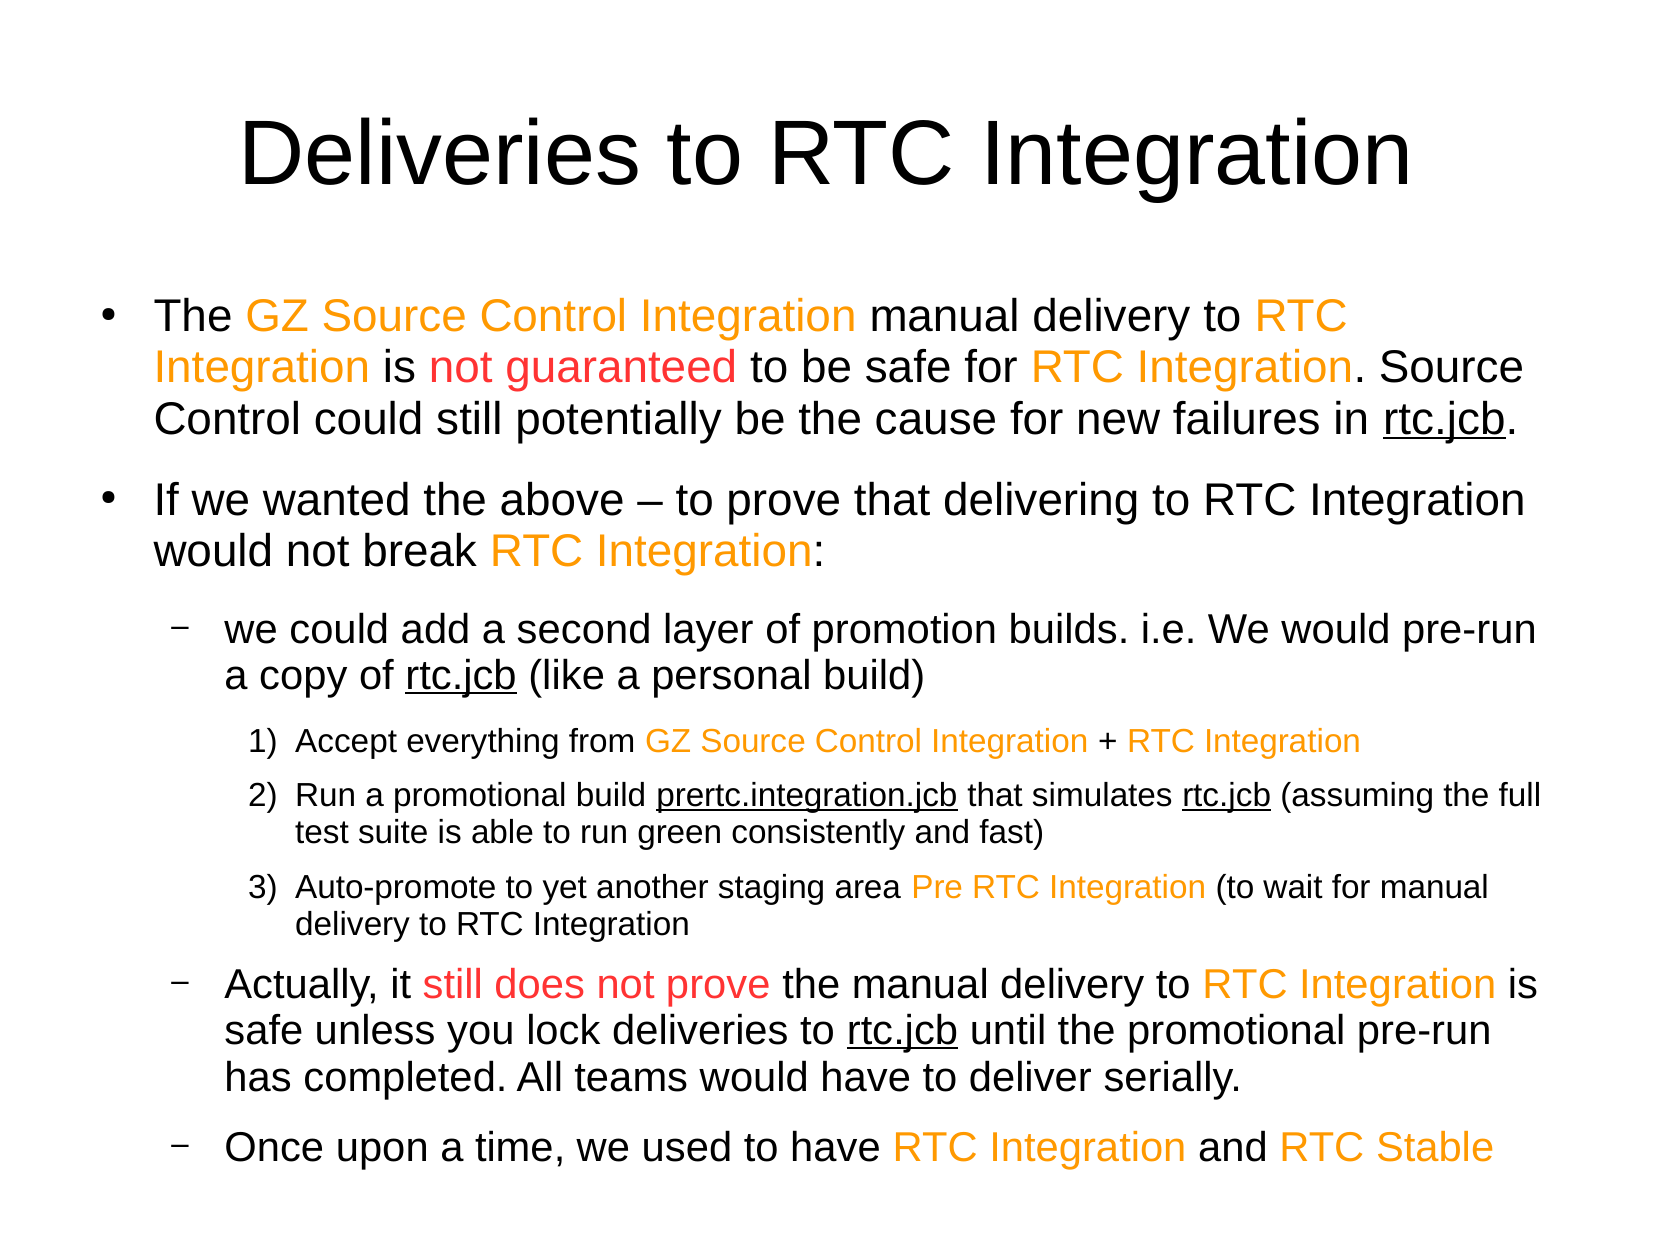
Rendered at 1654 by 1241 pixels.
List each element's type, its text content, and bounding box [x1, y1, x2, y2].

title Deliveries to RTC Integration [82, 56, 1571, 250]
list The GZ Source Control Integration manual delivery to RTC Integration is not guaranteed to be safe for RTC Integration. Source Control could still potentially be the cause for new failures in rtc.jcb. If we wanted the above – to prove that delivering to RTC Integration would not break RTC Integration: we could add a second layer of promotion builds. i.e. We would pre-run a copy of rtc.jcb (like a personal build) Accept everything from GZ Source Control Integration + RTC Integration Run a promotional build prertc.integration.jcb that simulates rtc.jcb (assuming the full test suite is able to run green consistently and fast) Auto-promote to yet another staging area Pre RTC Integration (to wait for manual delivery to RTC Integration Actually, it still does not prove the manual delivery to RTC Integration is safe unless you lock deliveries to rtc.jcb until the promotional pre-run has completed. All teams would have to deliver serially. Once upon a time, we used to have RTC Integration and RTC Stable [82, 290, 1571, 1171]
